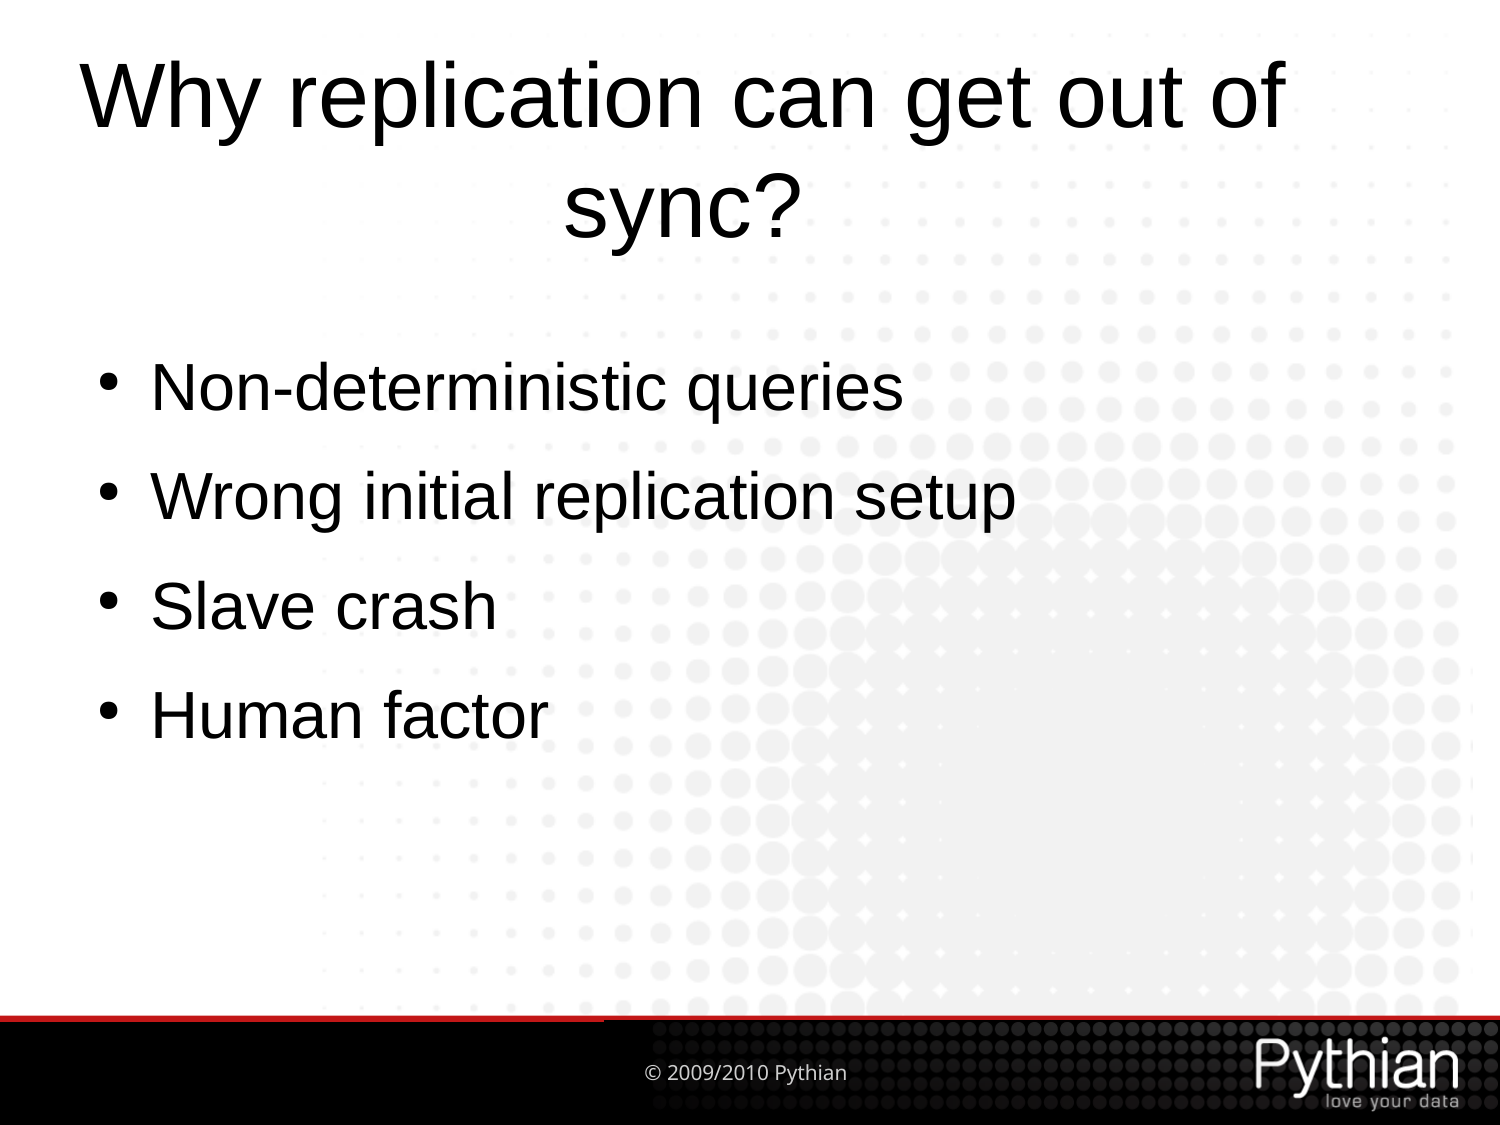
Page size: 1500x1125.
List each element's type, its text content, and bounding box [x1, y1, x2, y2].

title Why replication can get out of sync? [72, 29, 1407, 155]
picture [314, 32, 1473, 1015]
list Non-deterministic queries Wrong initial replication setup Slave crash Human factor [72, 337, 1407, 980]
picture [604, 1020, 1500, 1125]
